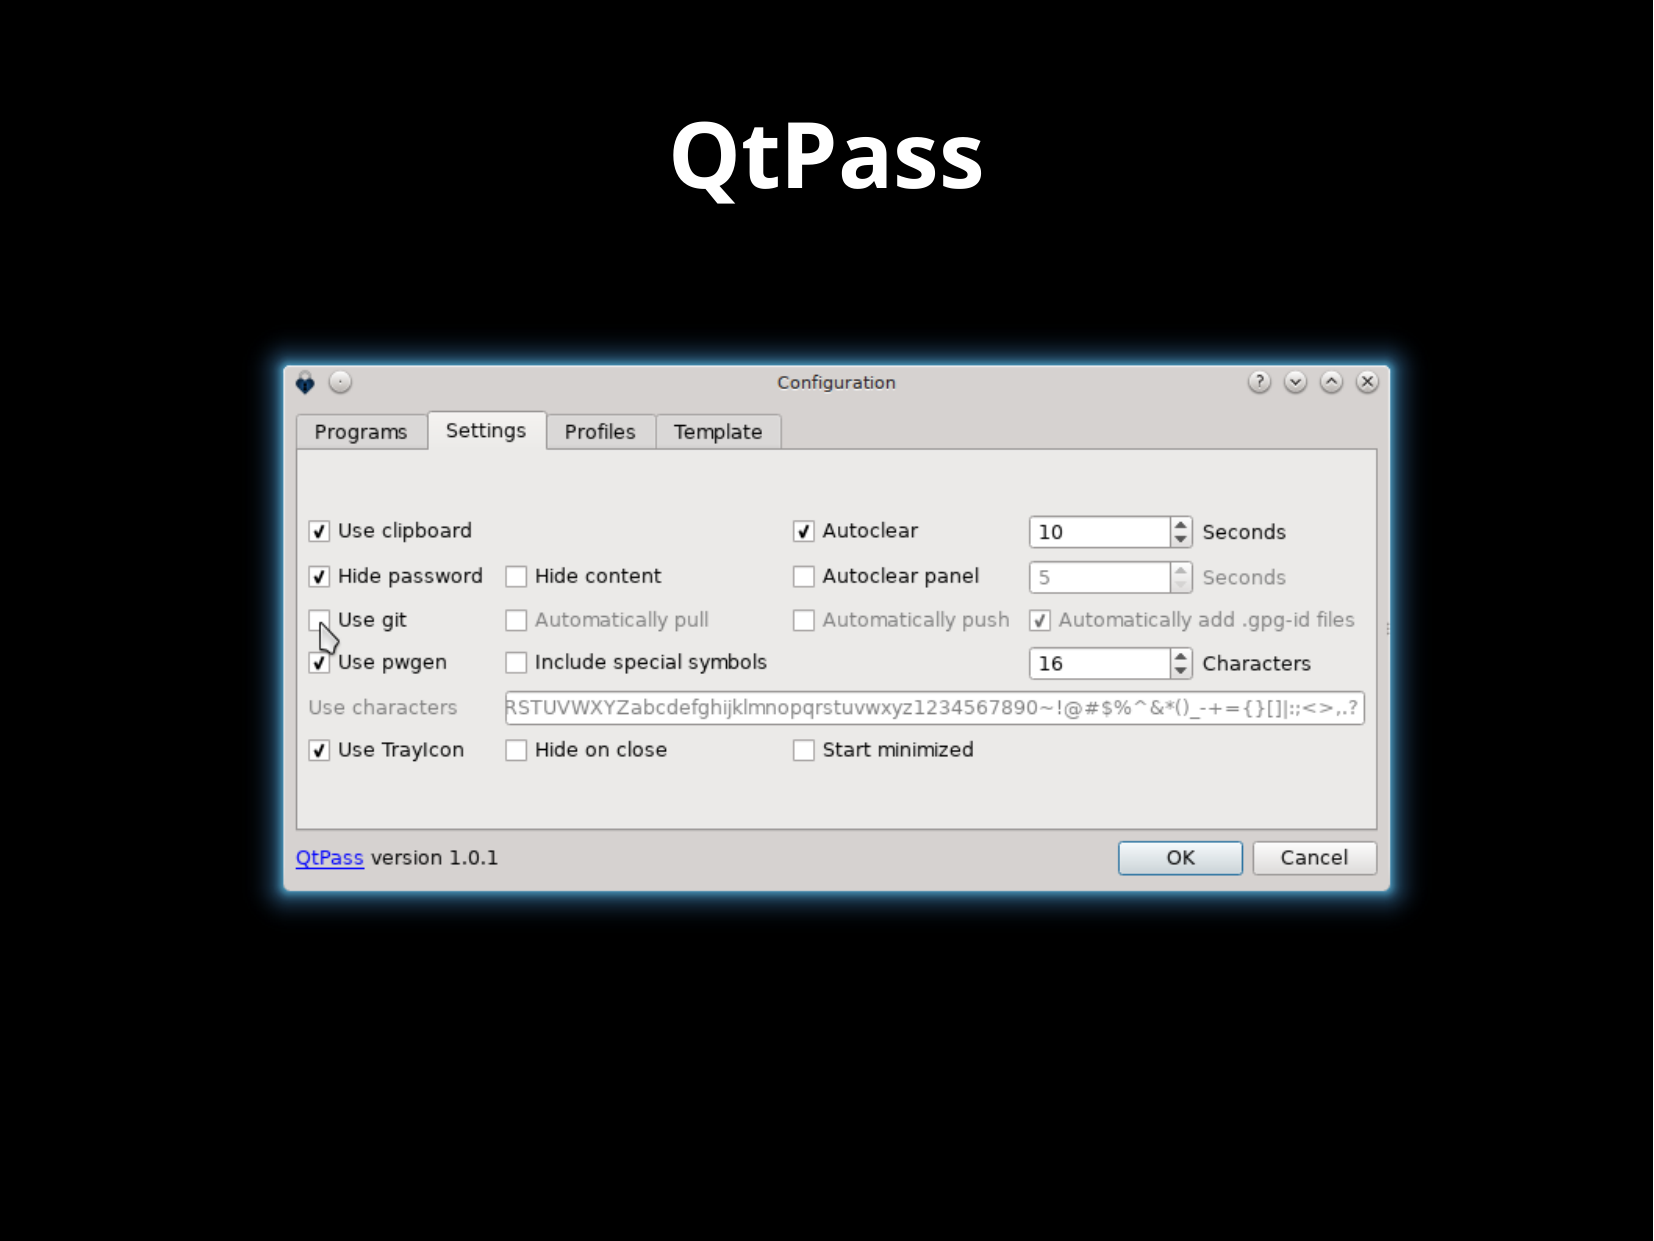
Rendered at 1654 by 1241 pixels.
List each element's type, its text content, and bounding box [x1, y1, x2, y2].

picture [221, 303, 1453, 954]
title QtPass [82, 49, 1571, 257]
